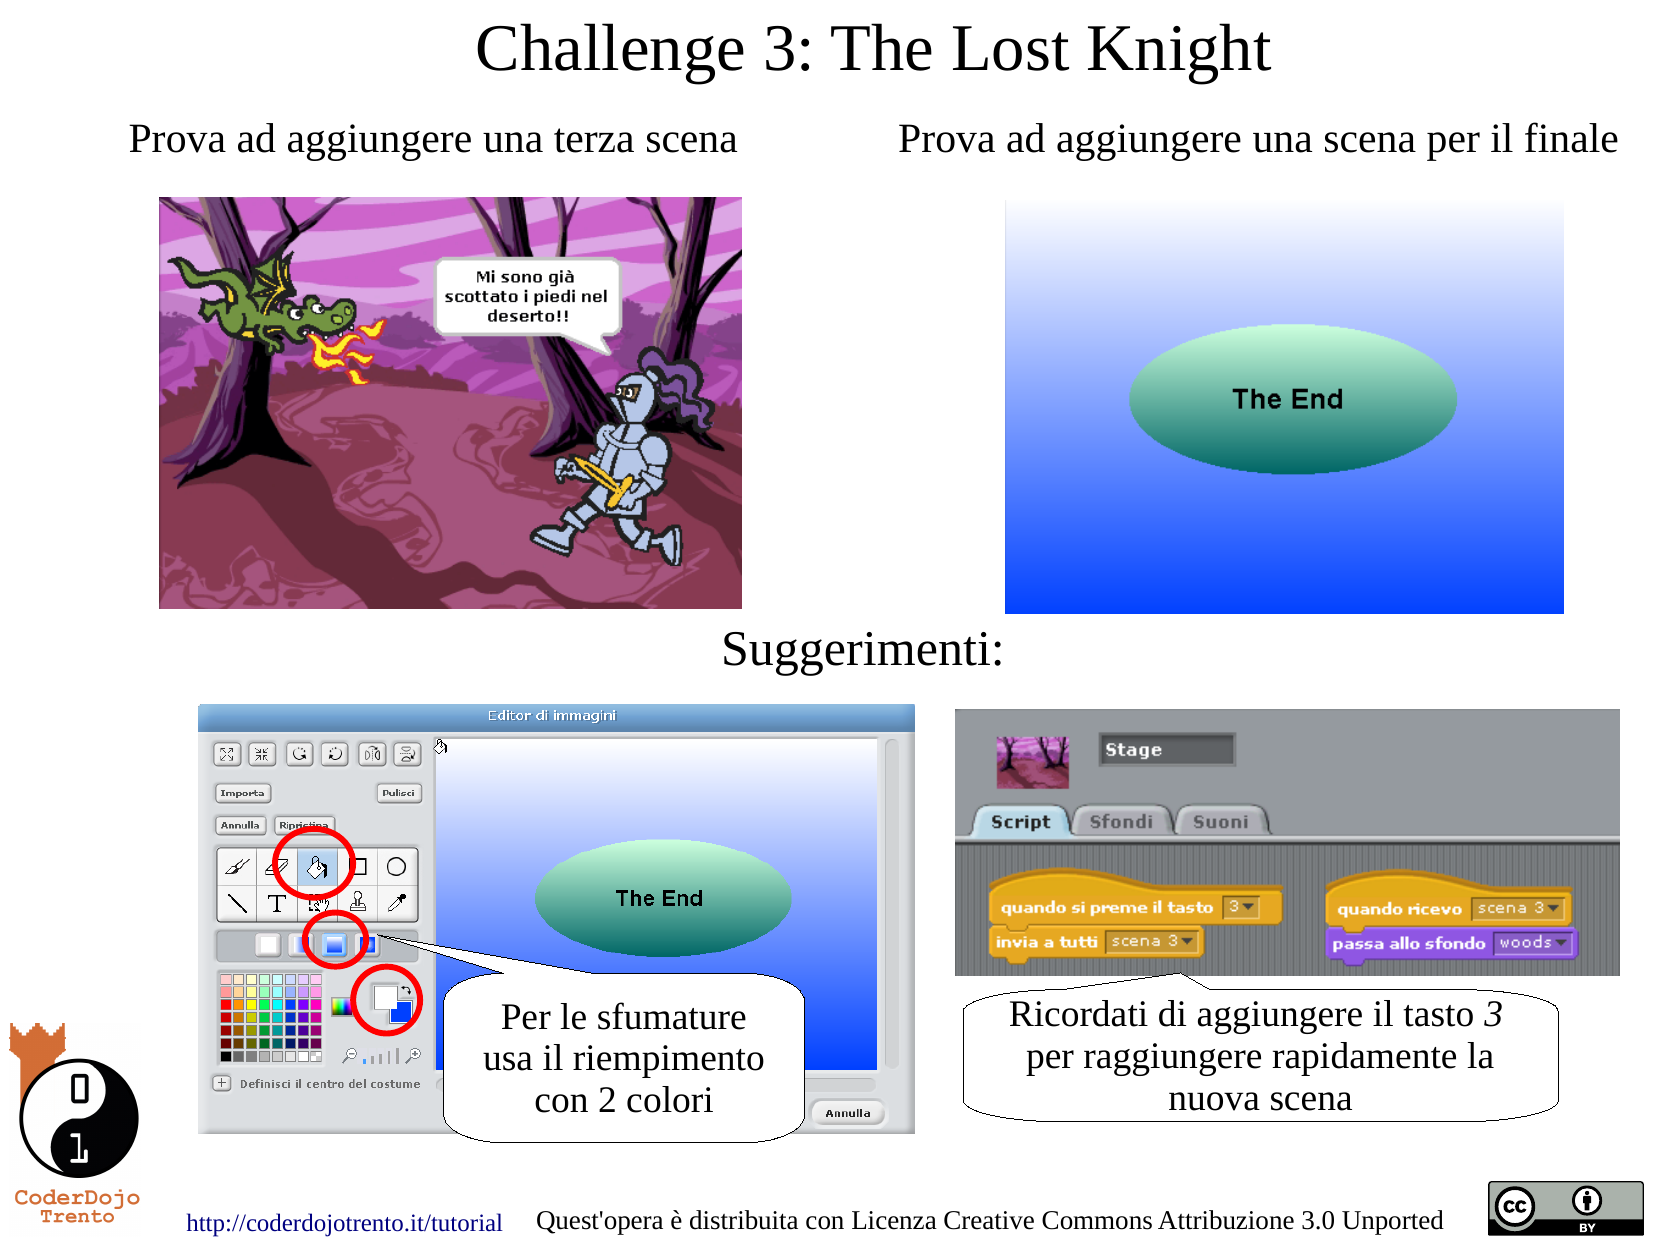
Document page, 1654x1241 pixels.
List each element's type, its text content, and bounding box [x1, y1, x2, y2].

picture [1005, 200, 1564, 614]
text_box Suggerimenti: [672, 613, 1054, 674]
text_box Quest'opera è distribuita con Licenza Creative Commons Attribuzione 3.0 Unported [514, 1198, 1481, 1241]
text_box Pag. 7 [1510, 1236, 1643, 1241]
picture [9, 1023, 141, 1237]
text_box Challenge 3: The Lost Knight [327, 3, 1422, 94]
picture [198, 704, 915, 1134]
text_box Prova ad aggiungere una terza scena [66, 107, 800, 208]
picture [159, 197, 742, 609]
text_box Prova ad aggiungere una scena per il finale [863, 107, 1654, 182]
text_box http://coderdojotrento.it/tutorial [171, 1201, 529, 1241]
picture [955, 709, 1620, 976]
text_box Per le sfumature usa il riempimento con 2 colori [377, 934, 805, 1143]
picture [1488, 1181, 1644, 1236]
text_box Ricordati di aggiungere il tasto 3 per raggiungere rapidamente la nuova scena [963, 972, 1559, 1122]
